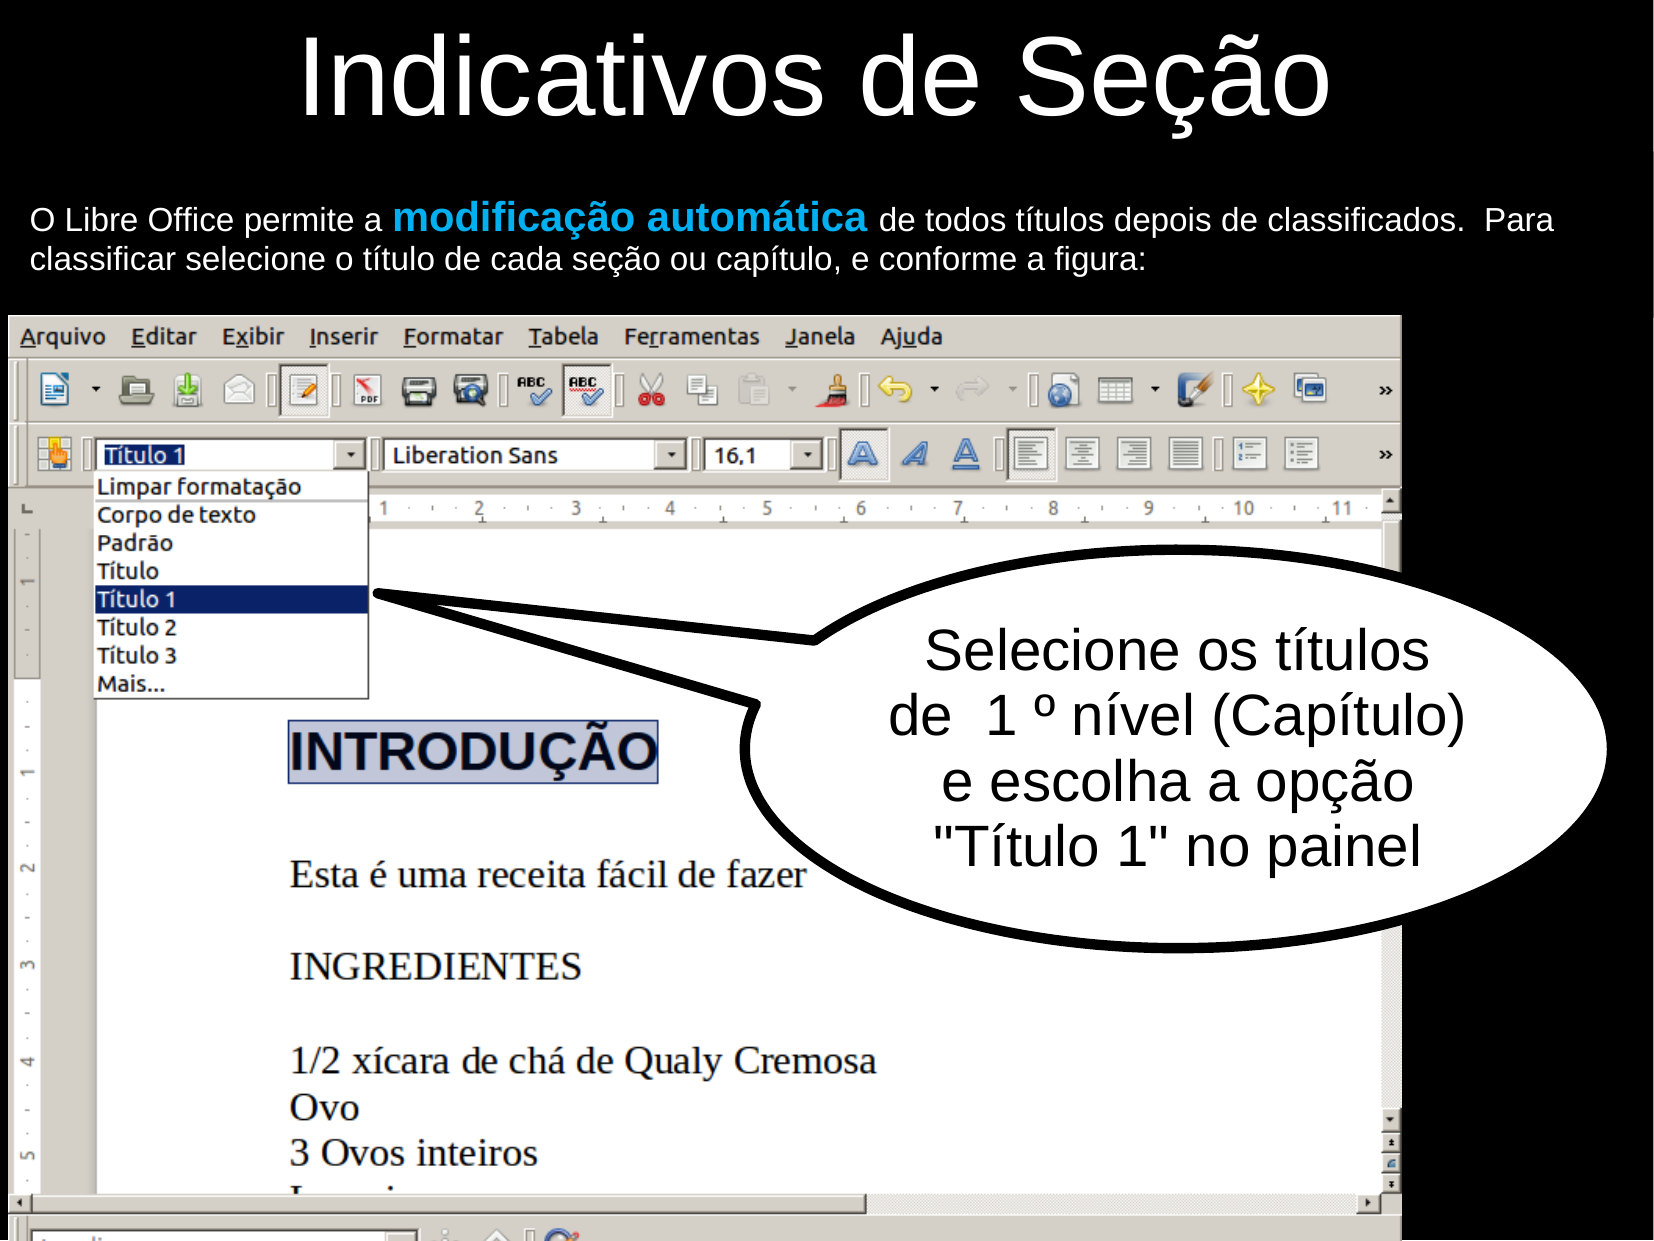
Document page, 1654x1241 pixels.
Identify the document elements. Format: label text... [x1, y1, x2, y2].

title Indicativos de Seção [70, 0, 1559, 151]
text_box O Libre Office permite a modificação automática de todos títulos depois de classificados. Para classificar selecione o título de cada seção ou capítulo, e conforme a figura: [0, 151, 1654, 319]
picture [8, 315, 1402, 1241]
text_box Selecione os títulos de 1 º nível (Capítulo) e escolha a opção "Título 1" no painel [377, 549, 1612, 949]
